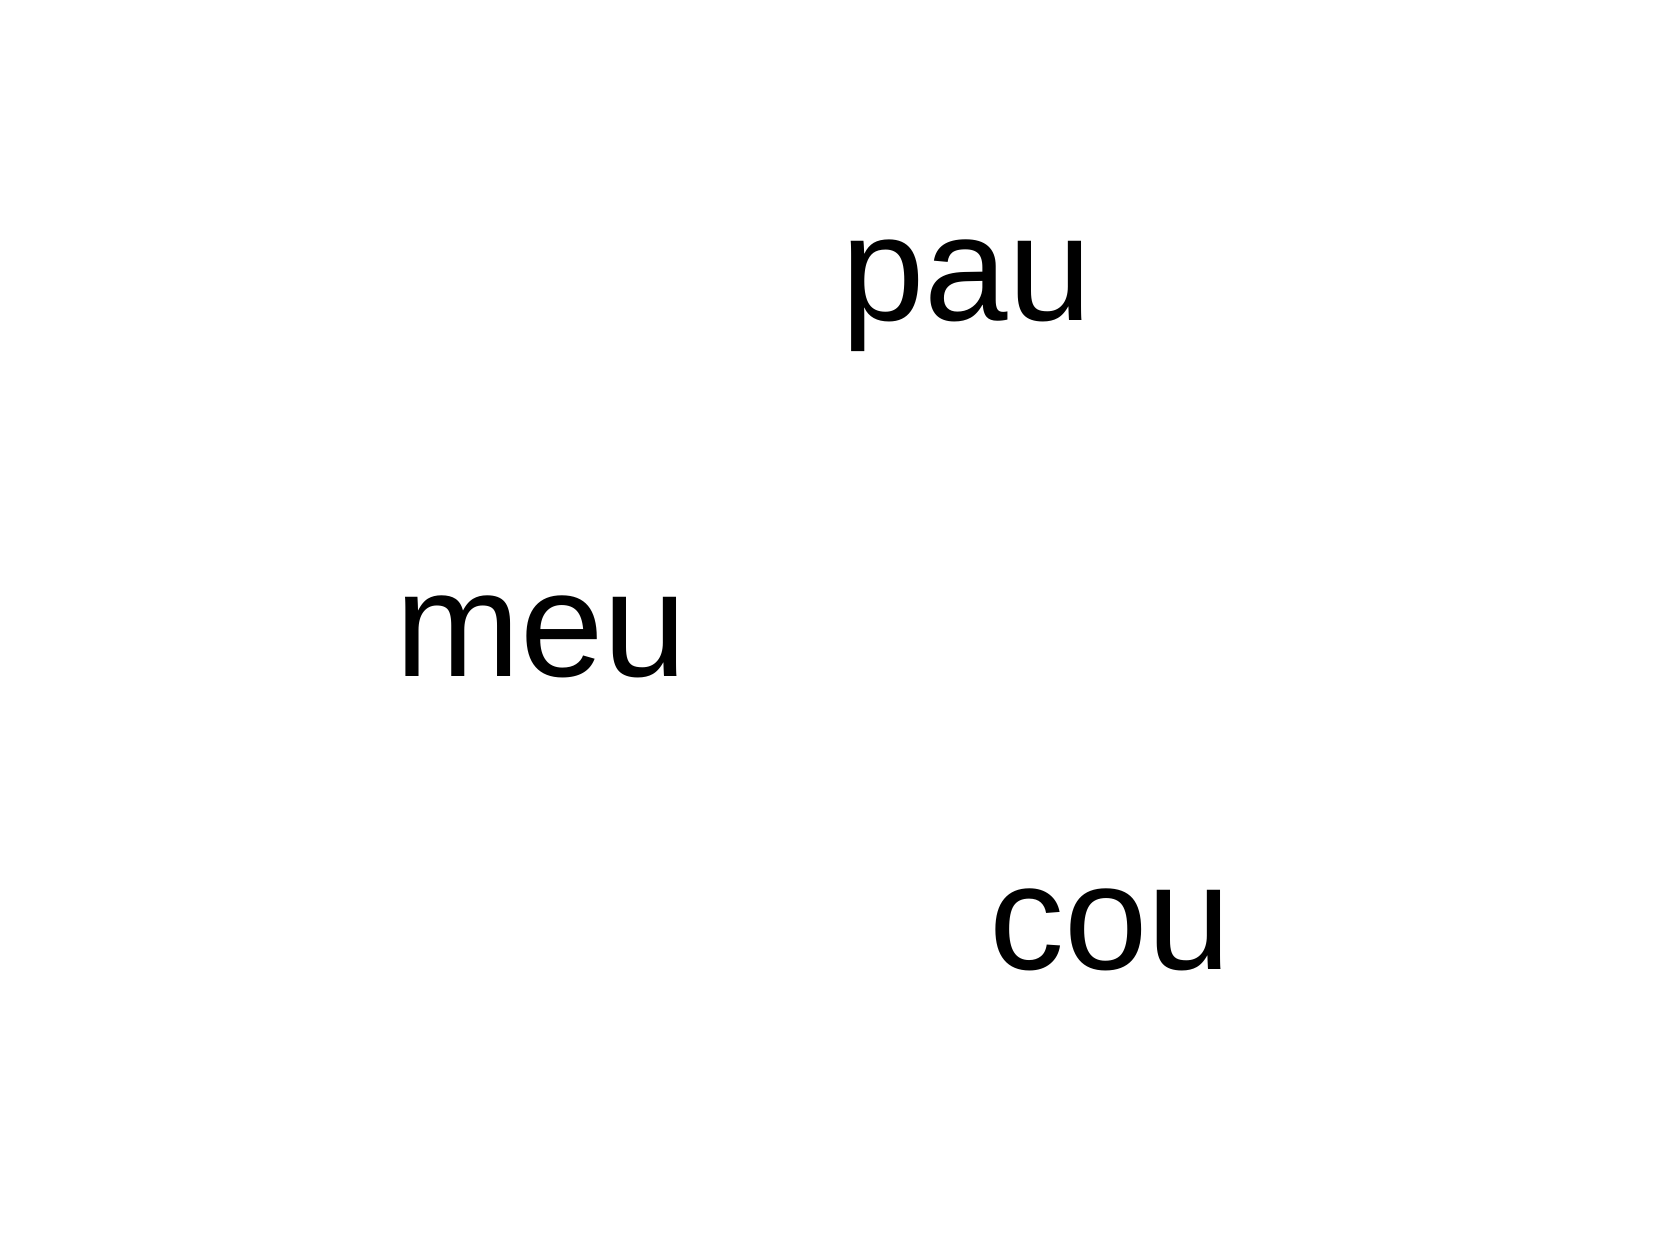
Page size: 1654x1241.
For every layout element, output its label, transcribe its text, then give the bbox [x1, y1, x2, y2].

text_box meu [380, 533, 1279, 717]
text_box cou [974, 826, 1300, 1010]
text_box pau [826, 177, 1211, 360]
